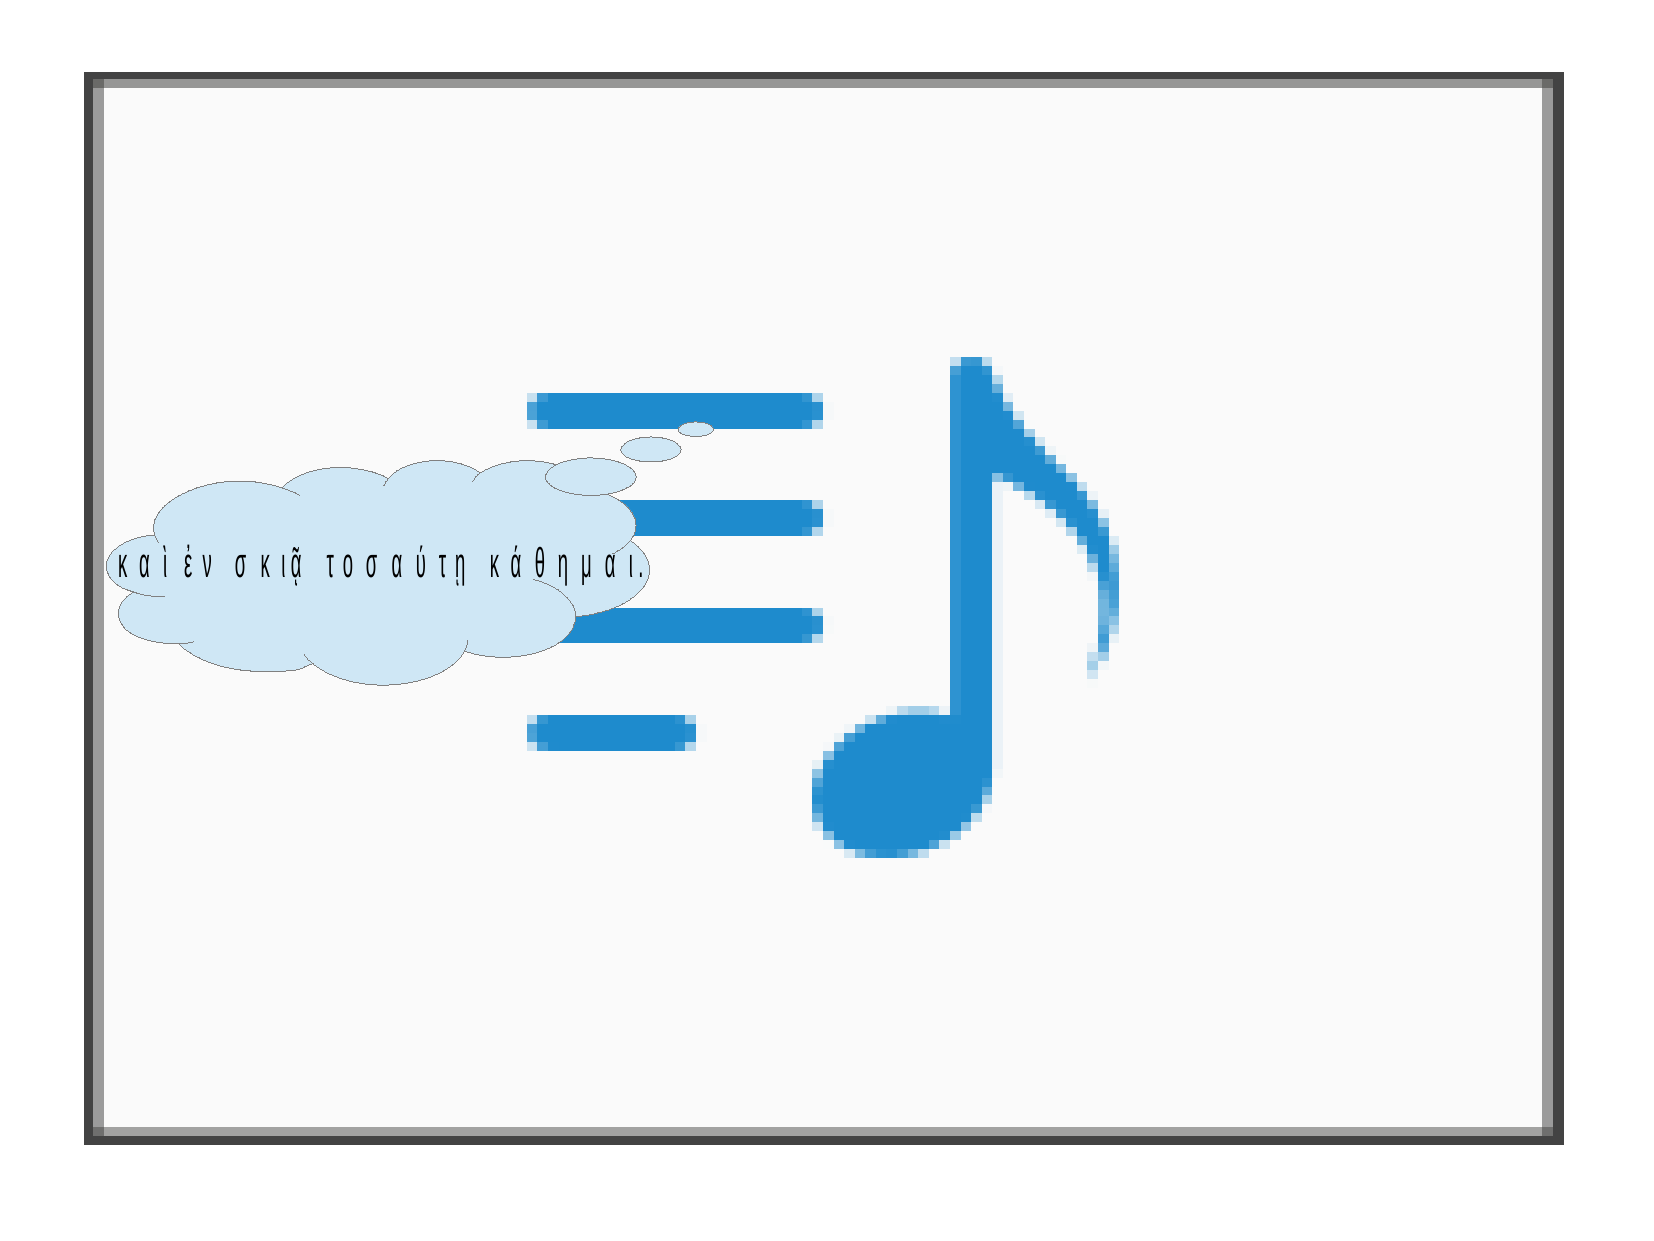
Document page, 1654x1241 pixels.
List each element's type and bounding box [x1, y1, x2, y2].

text_box [82, 70, 1565, 1146]
picture [118, 538, 686, 603]
